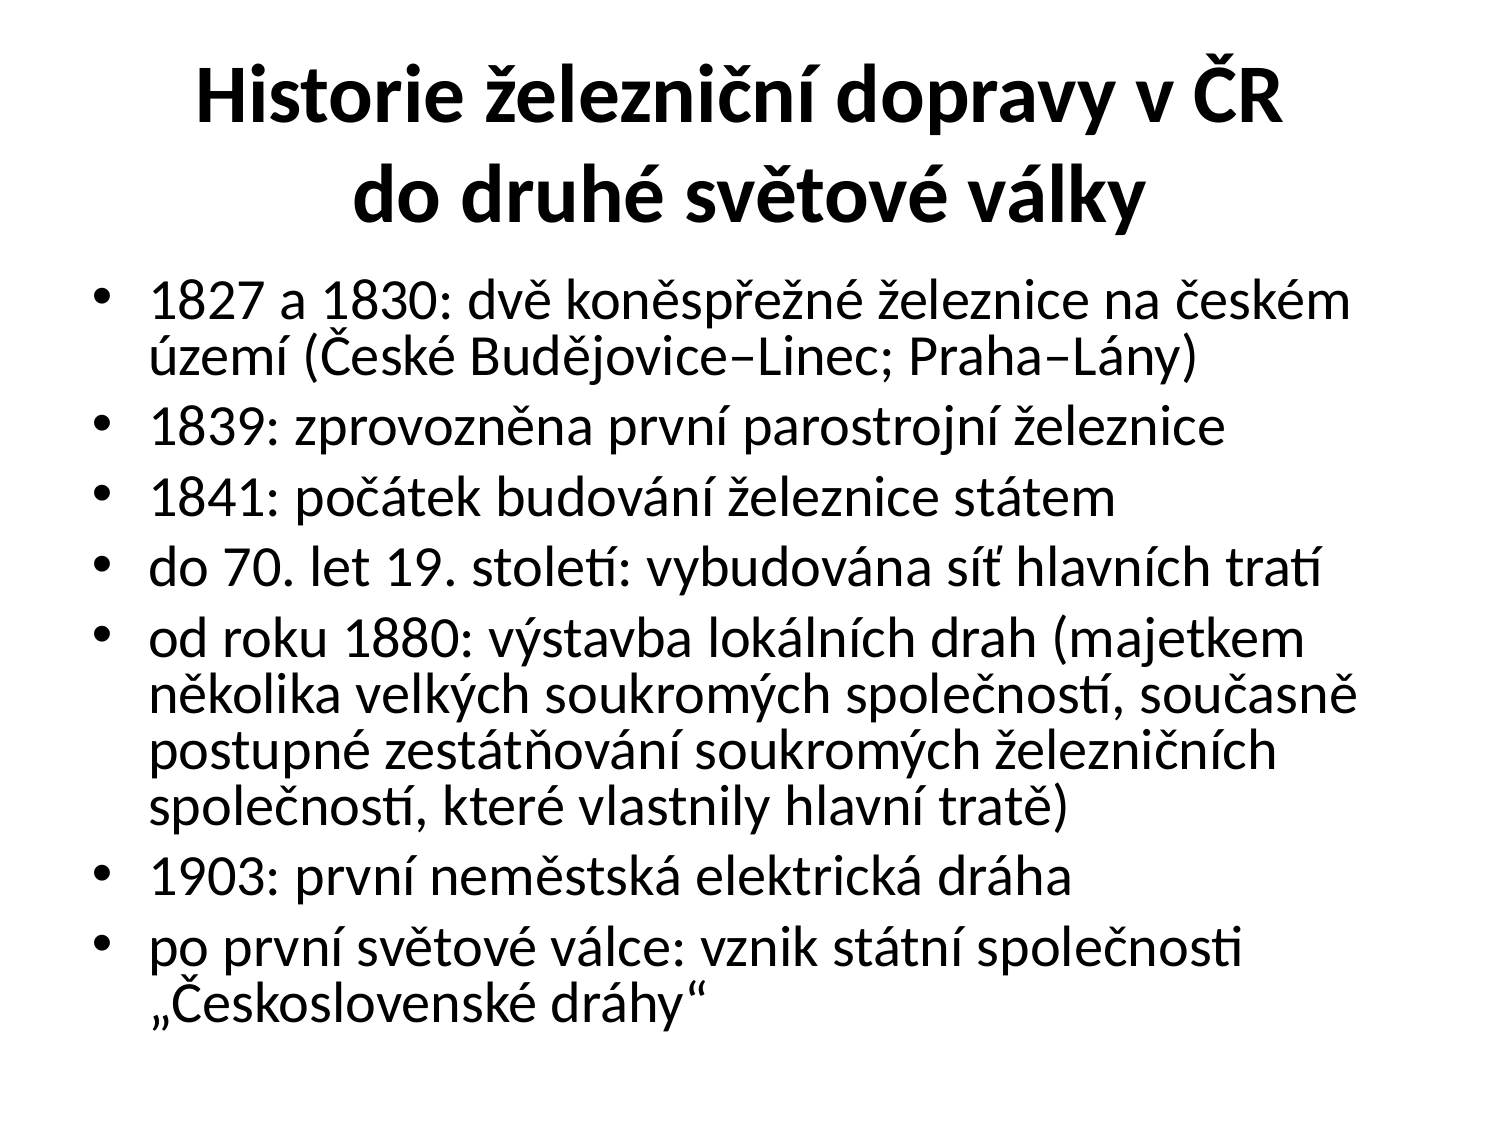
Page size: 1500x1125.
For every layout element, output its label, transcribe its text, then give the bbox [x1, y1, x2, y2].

title Historie železniční dopravy v ČR do druhé světové války [75, 31, 1426, 247]
list 1827 a 1830: dvě koněspřežné železnice na českém území (České Budějovice–Linec; Praha–Lány) 1839: zprovozněna první parostrojní železnice 1841: počátek budování železnice státem do 70. let 19. století: vybudována síť hlavních tratí od roku 1880: výstavba lokálních drah (majetkem několika velkých soukromých společností, současně postupné zestátňování soukromých železničních společností, které vlastnily hlavní tratě) 1903: první neměstská elektrická dráha po první světové válce: vznik státní společnosti „Československé dráhy“ [76, 267, 1427, 1042]
